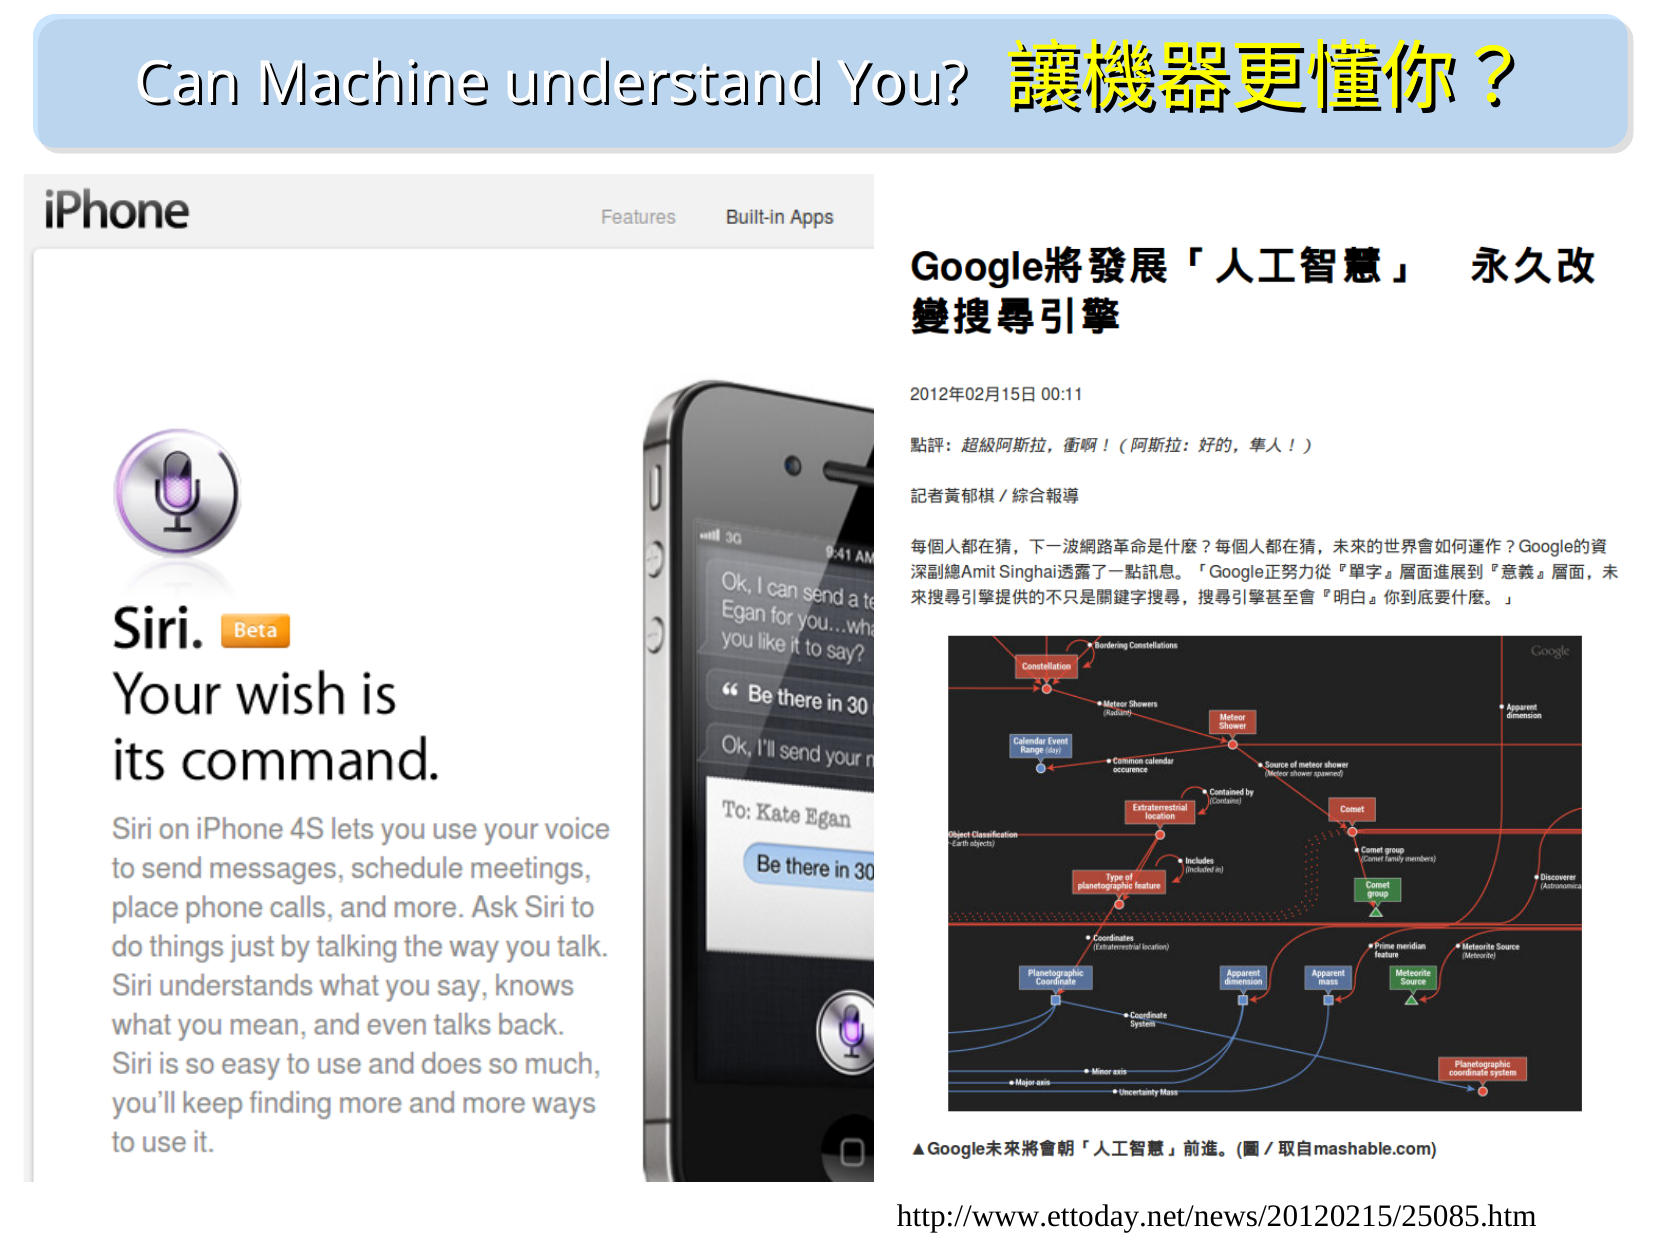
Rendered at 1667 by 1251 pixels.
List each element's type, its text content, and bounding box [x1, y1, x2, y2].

title Can Machine understand You? 讓機器更懂你？ [0, 7, 1665, 148]
text_box http://www.ettoday.net/news/20120215/25085.htm [882, 1187, 1553, 1240]
picture [23, 174, 1640, 1182]
